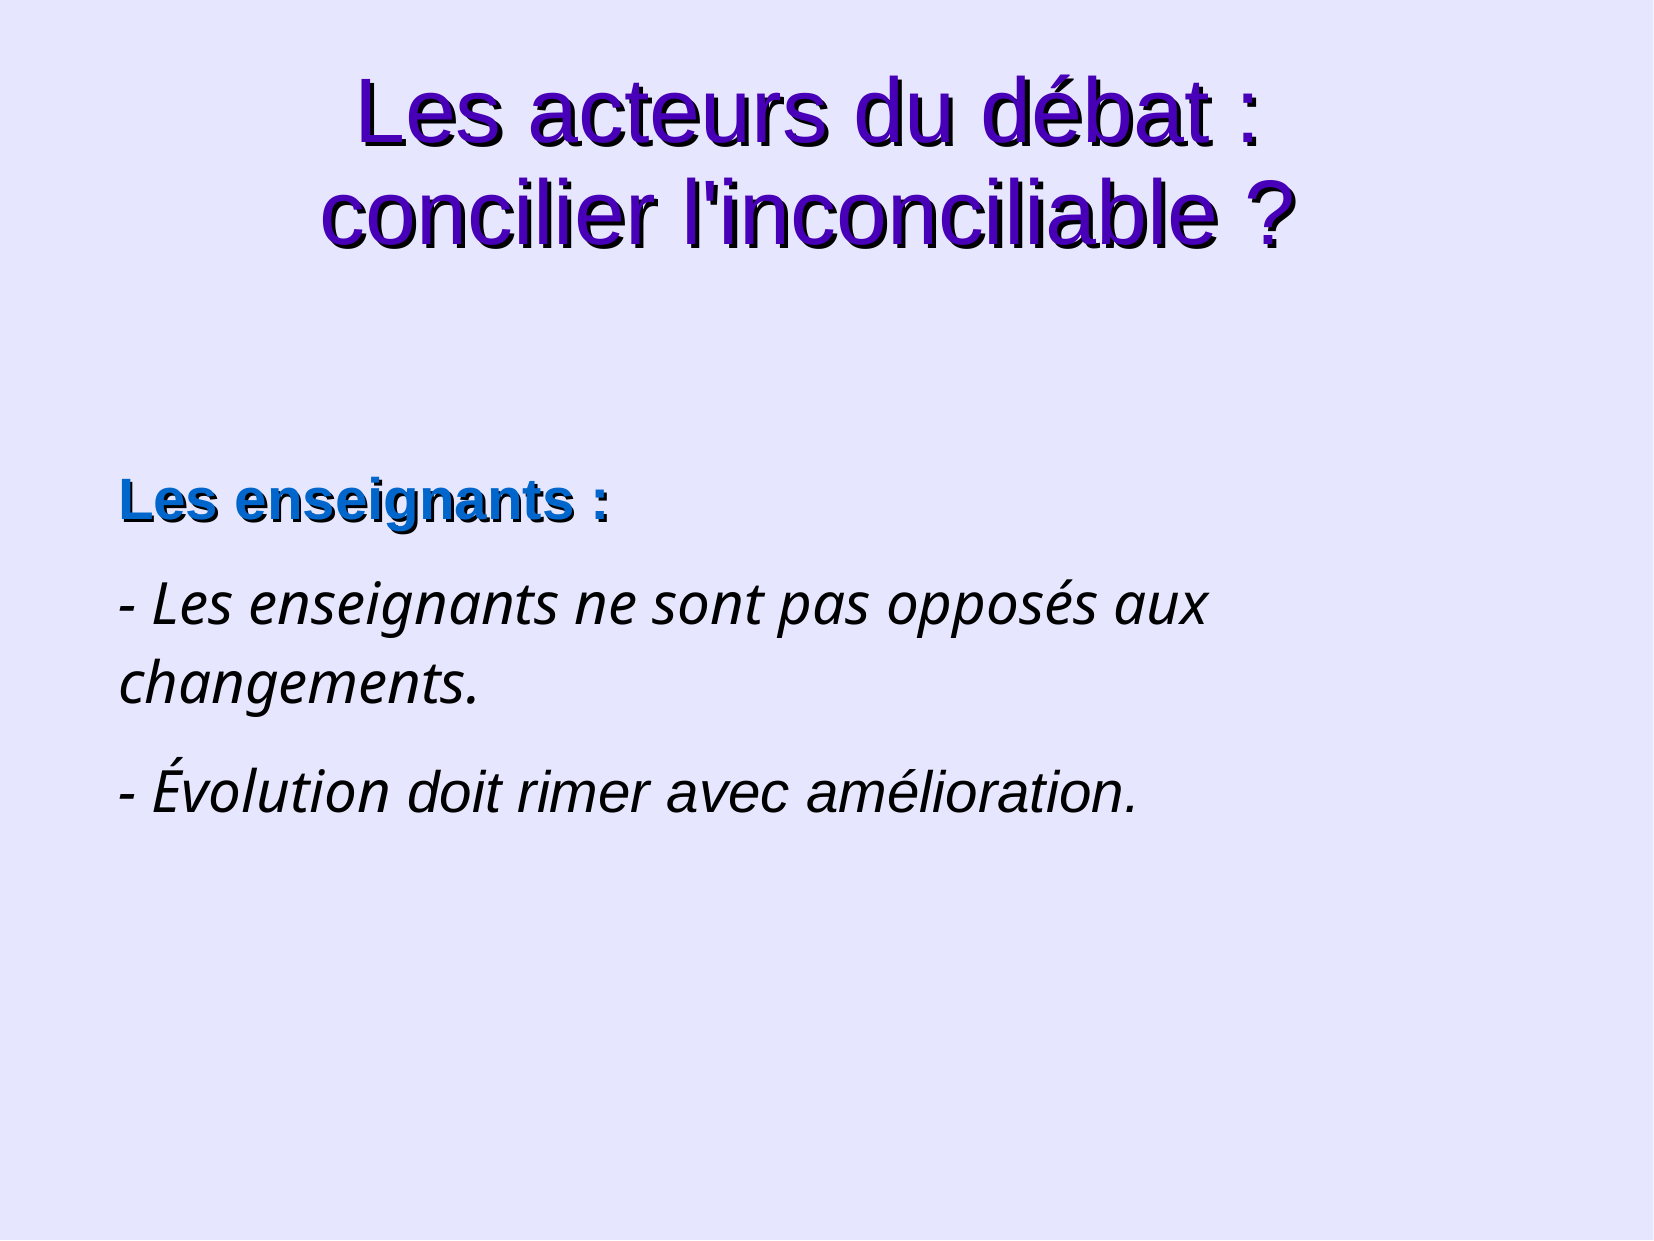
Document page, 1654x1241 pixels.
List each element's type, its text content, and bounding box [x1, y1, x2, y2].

list Les enseignants : - Les enseignants ne sont pas opposés aux changements. - Évolution doit rimer avec amélioration. [118, 467, 1548, 827]
title Les acteurs du débat : concilier l'inconciliable ? [76, 59, 1565, 265]
